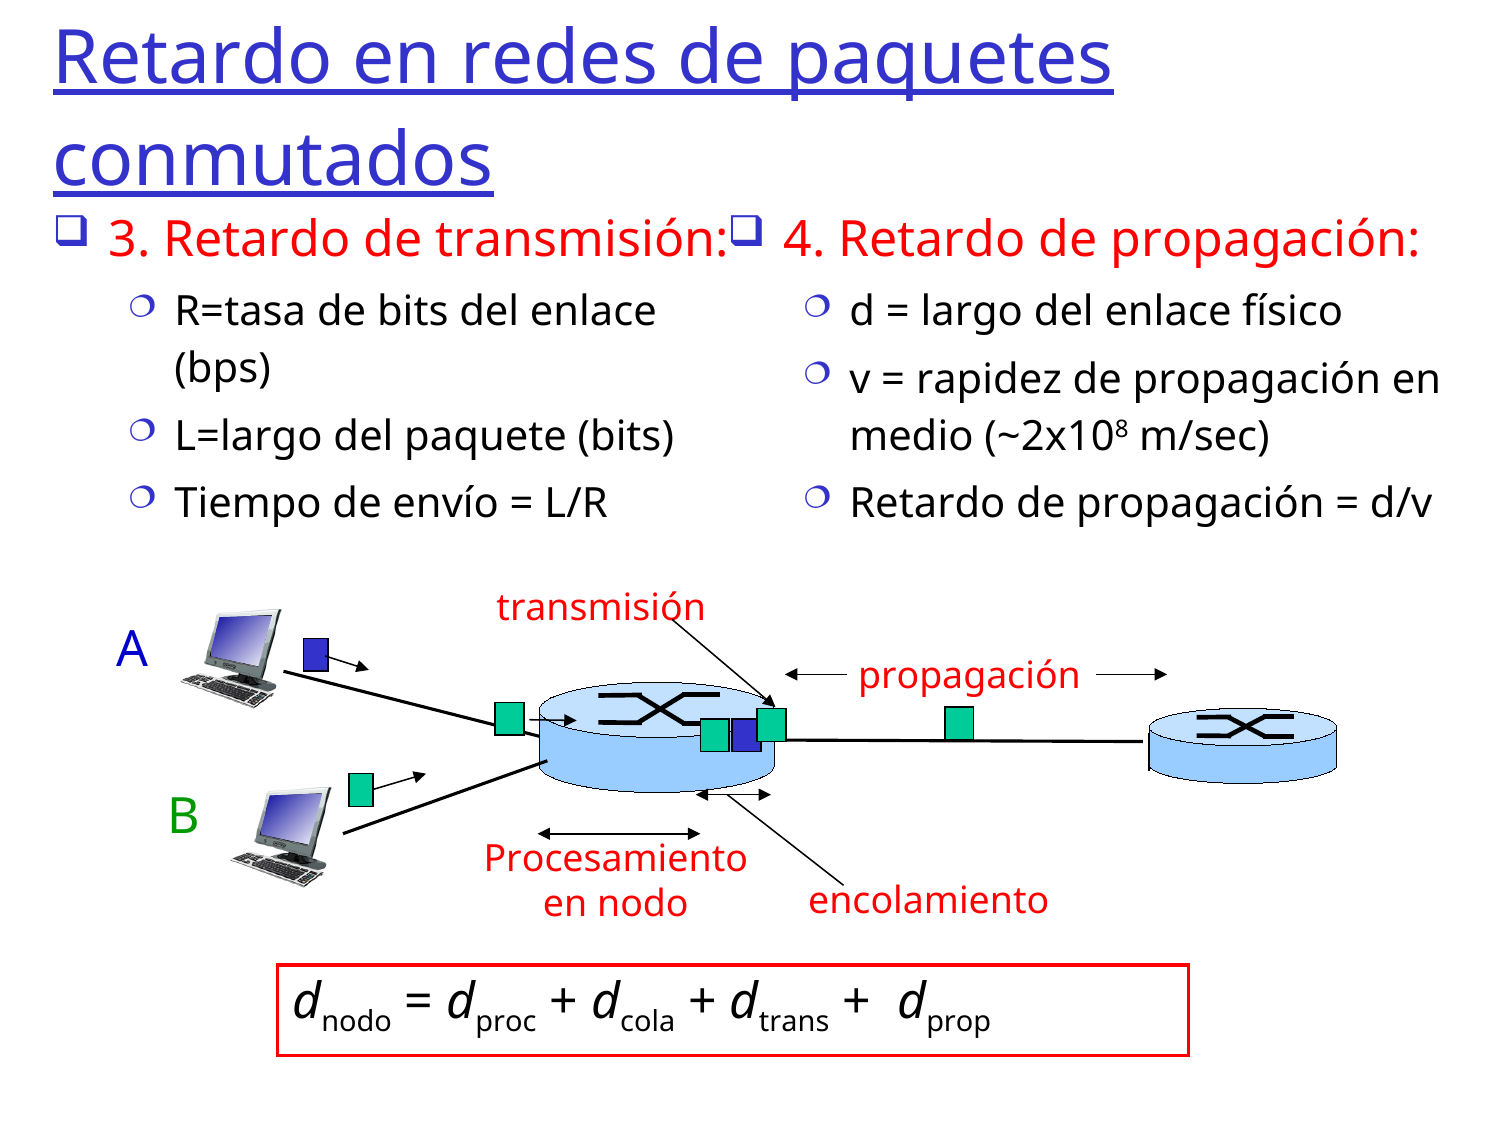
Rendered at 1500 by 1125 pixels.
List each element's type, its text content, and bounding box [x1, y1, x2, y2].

text_box propagación [843, 643, 1097, 705]
text_box dnodo = dproc + dcola + dtrans + dprop [277, 965, 1189, 1056]
text_box [1149, 730, 1337, 784]
text_box Procesamiento en nodo [468, 826, 764, 932]
list 3. Retardo de transmisión: R=tasa de bits del enlace (bps) L=largo del paquete (bits) Tiempo de envío = L/R [37, 195, 751, 638]
picture [155, 604, 284, 717]
text_box [494, 702, 524, 736]
list 4. Retardo de propagación: d = largo del enlace físico v = rapidez de propagación en medio (~2x108 m/sec) Retardo de propagación = d/v [712, 195, 1500, 563]
title Retardo en redes de paquetes conmutados [37, 10, 1463, 195]
text_box transmisión [481, 574, 722, 636]
text_box B [152, 775, 215, 852]
picture [205, 782, 334, 895]
text_box [944, 707, 974, 741]
text_box A [101, 608, 155, 684]
text_box [260, 793, 323, 845]
text_box encolamiento [793, 868, 1065, 930]
text_box [539, 718, 775, 793]
text_box [209, 615, 272, 667]
text_box [303, 638, 328, 672]
